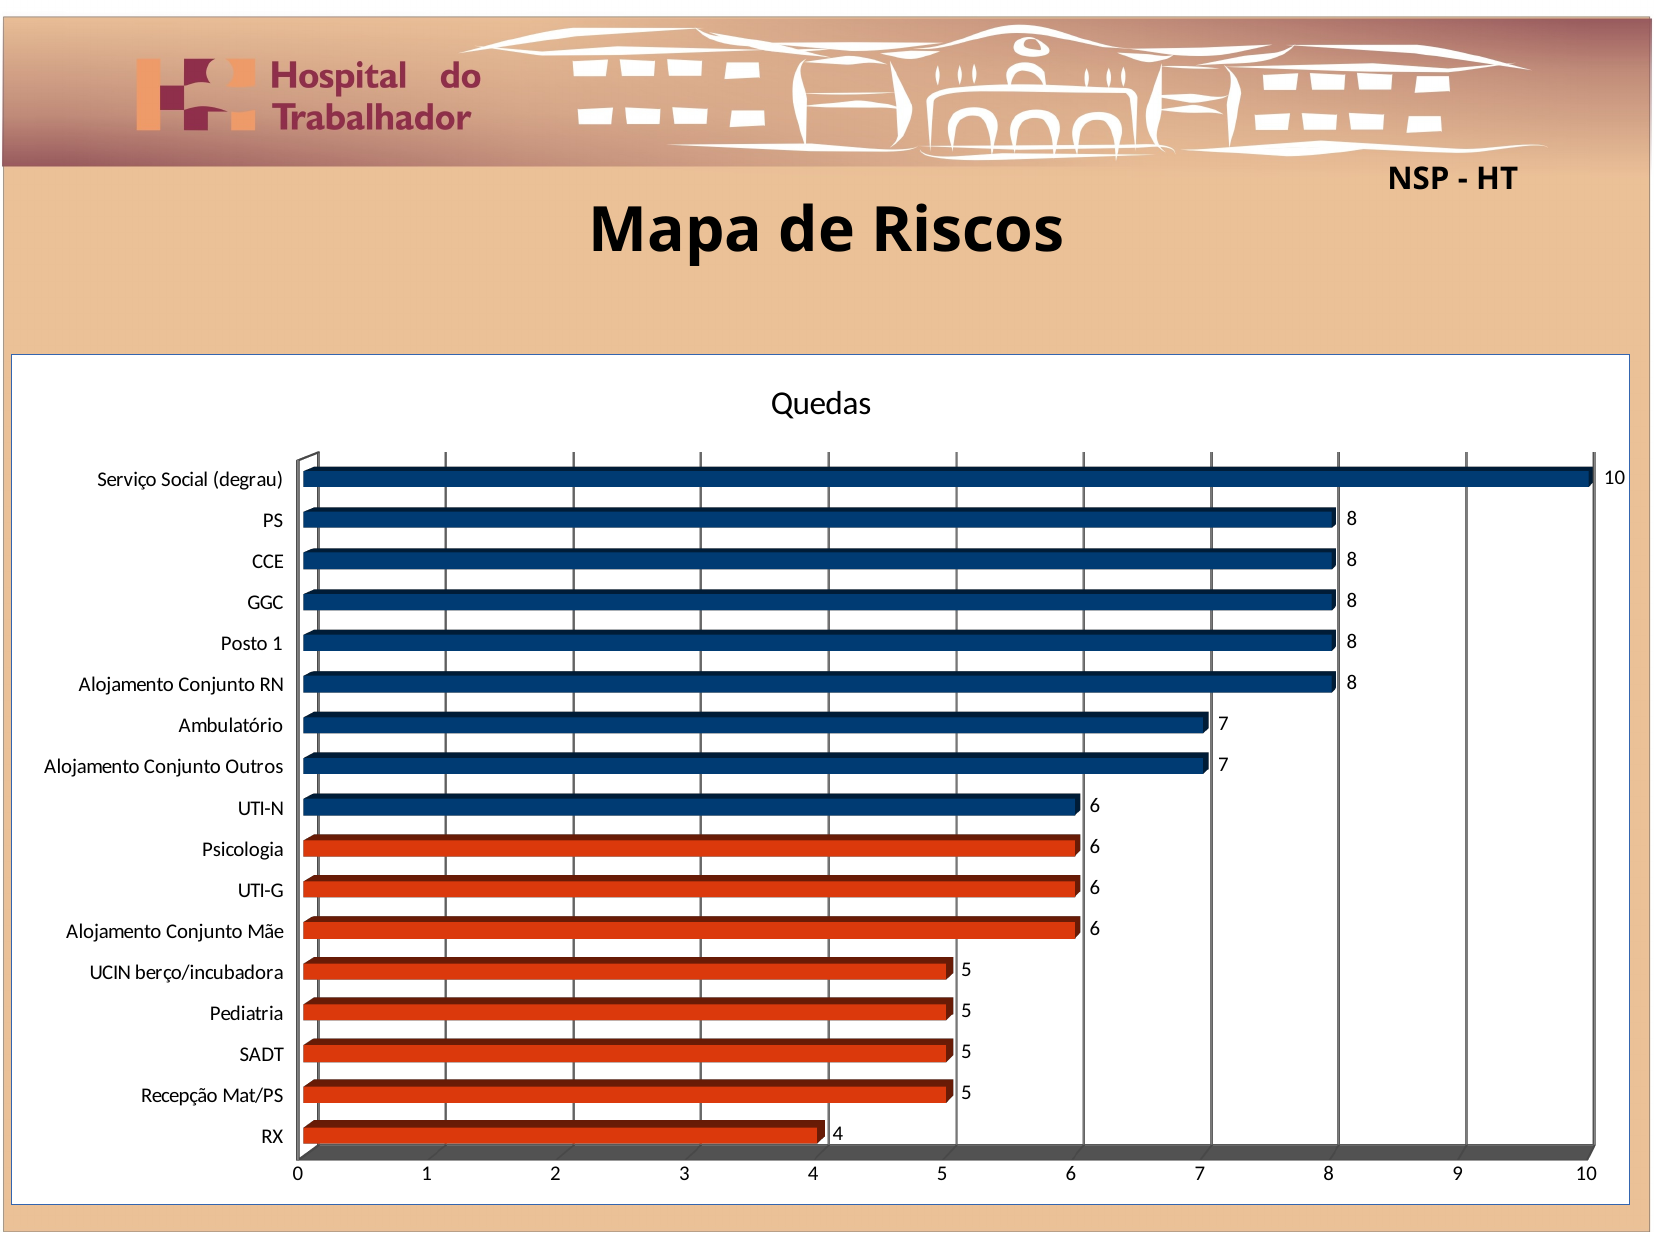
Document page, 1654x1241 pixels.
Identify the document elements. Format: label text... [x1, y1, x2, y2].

text_box Mapa de Riscos [578, 177, 1076, 354]
chart [11, 354, 1630, 1205]
text_box NSP - HT [1360, 148, 1546, 207]
picture [0, 0, 1654, 1232]
